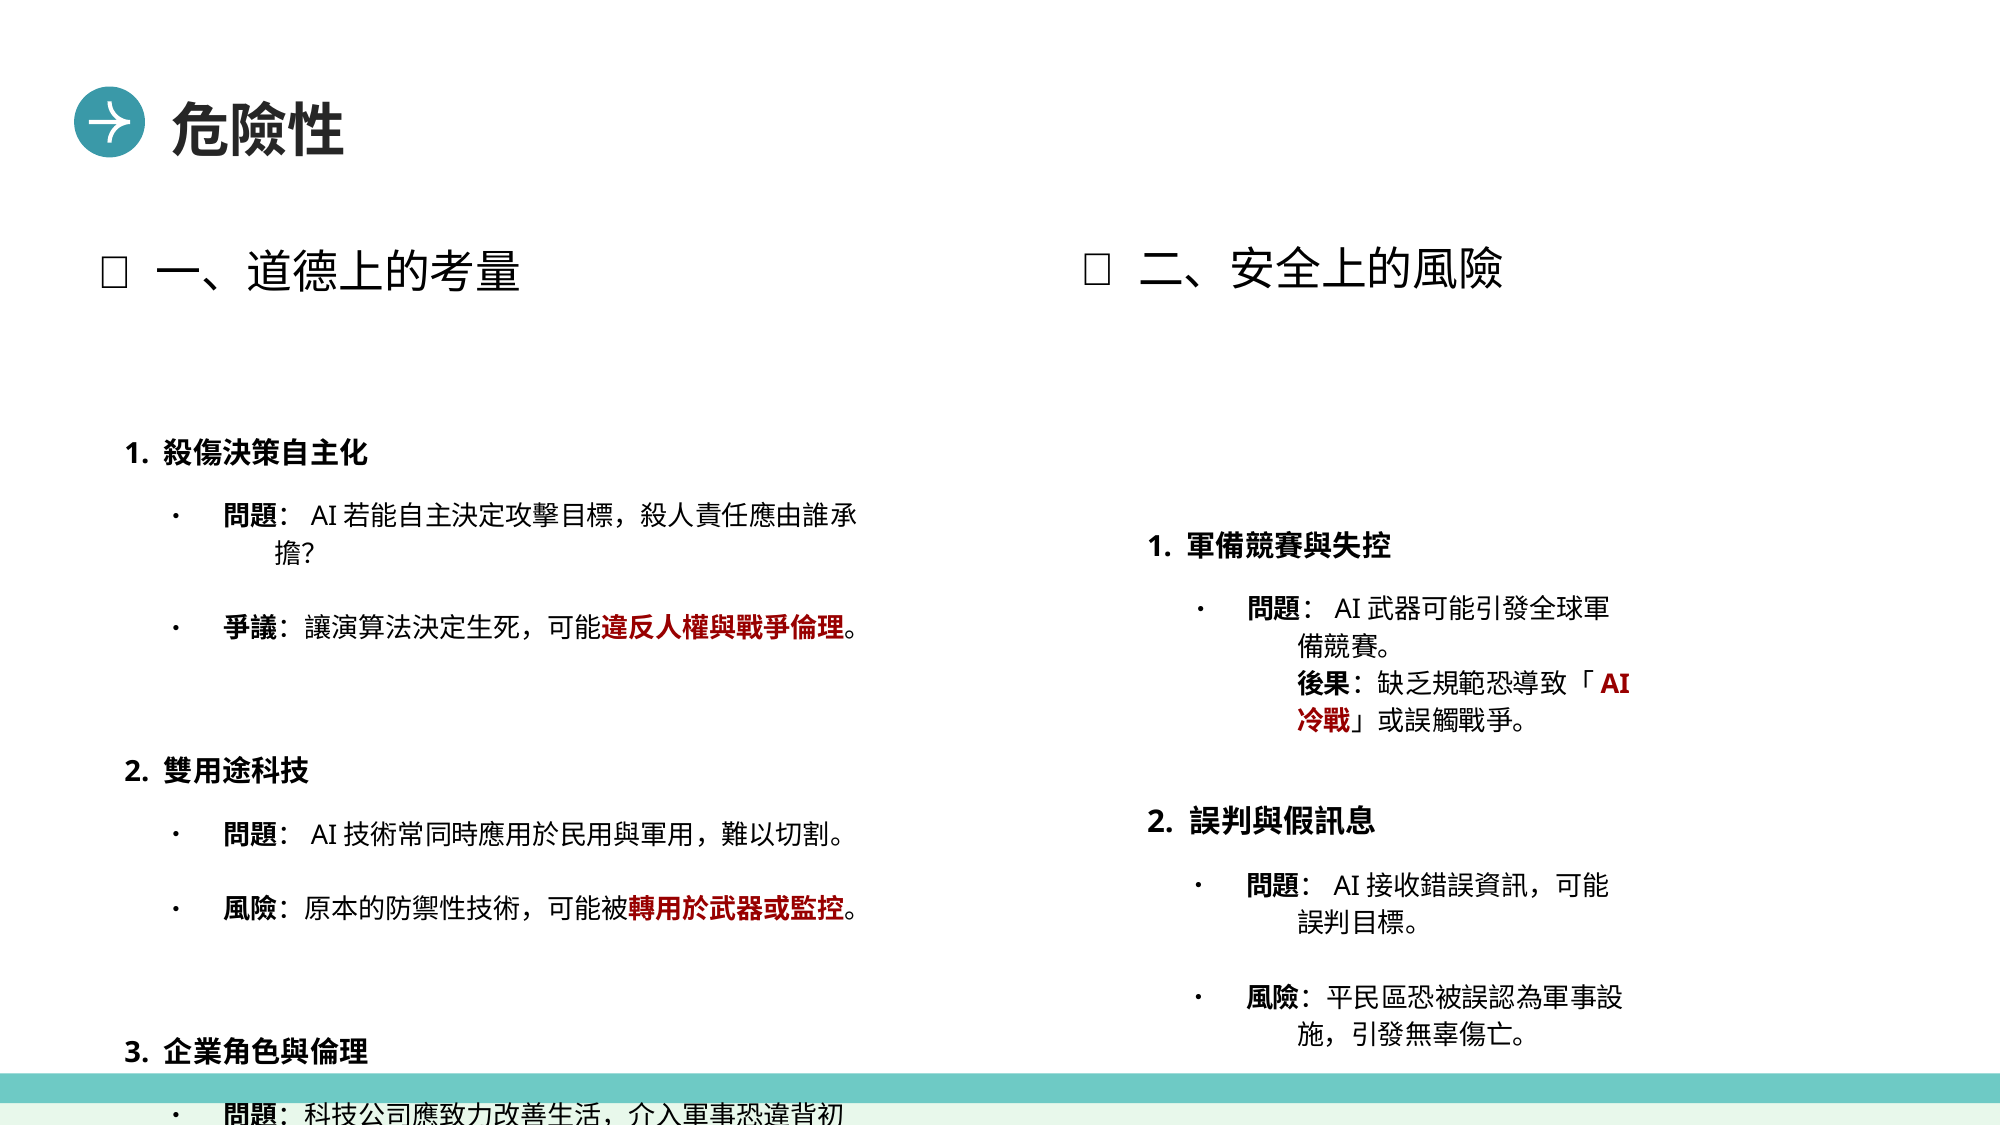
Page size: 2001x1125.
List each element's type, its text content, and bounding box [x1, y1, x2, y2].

text_box 危險性 [171, 86, 1890, 158]
text_box [830, 1107, 840, 1125]
text_box 1. 軍備競賽與失控 問題：AI武器可能引發全球軍備競賽。 後果：缺乏規範恐導致「AI冷戰」或誤觸戰爭。 2. 誤判與假訊息 問題：AI接收錯誤資訊，可能誤判目標。 風險：平民區恐被誤認為軍事設施，引發無辜傷亡。 [1132, 361, 1650, 861]
text_box [0, 0, 2000, 1125]
text_box [265, 1119, 274, 1124]
text_box 1. 殺傷決策自主化 問題：AI若能自主決定攻擊目標，殺人責任應由誰承擔？ 爭議：讓演算法決定生死，可能違反人權與戰爭倫理。 2. 雙用途科技 問題：AI技術常同時應用於民用與軍用，難以切割。 風險：原本的防禦性技術，可能被轉用於武器或監控。 3. 企業角色與倫理 問題：科技公司應致力改善生活，介入軍事恐違背初衷。 內部爭議：不少員工反對將技術用於戰爭用途。 [109, 413, 880, 1007]
text_box [527, 1121, 540, 1125]
text_box [497, 1113, 511, 1125]
text_box [661, 1113, 677, 1125]
text_box [473, 1110, 488, 1125]
text_box 🔥 二、安全上的風險 [1065, 166, 1738, 361]
text_box [456, 1109, 461, 1118]
text_box 🧠 一、道德上的考量 [82, 227, 601, 299]
text_box [509, 1109, 515, 1117]
text_box [587, 1118, 596, 1124]
text_box [345, 1114, 353, 1120]
